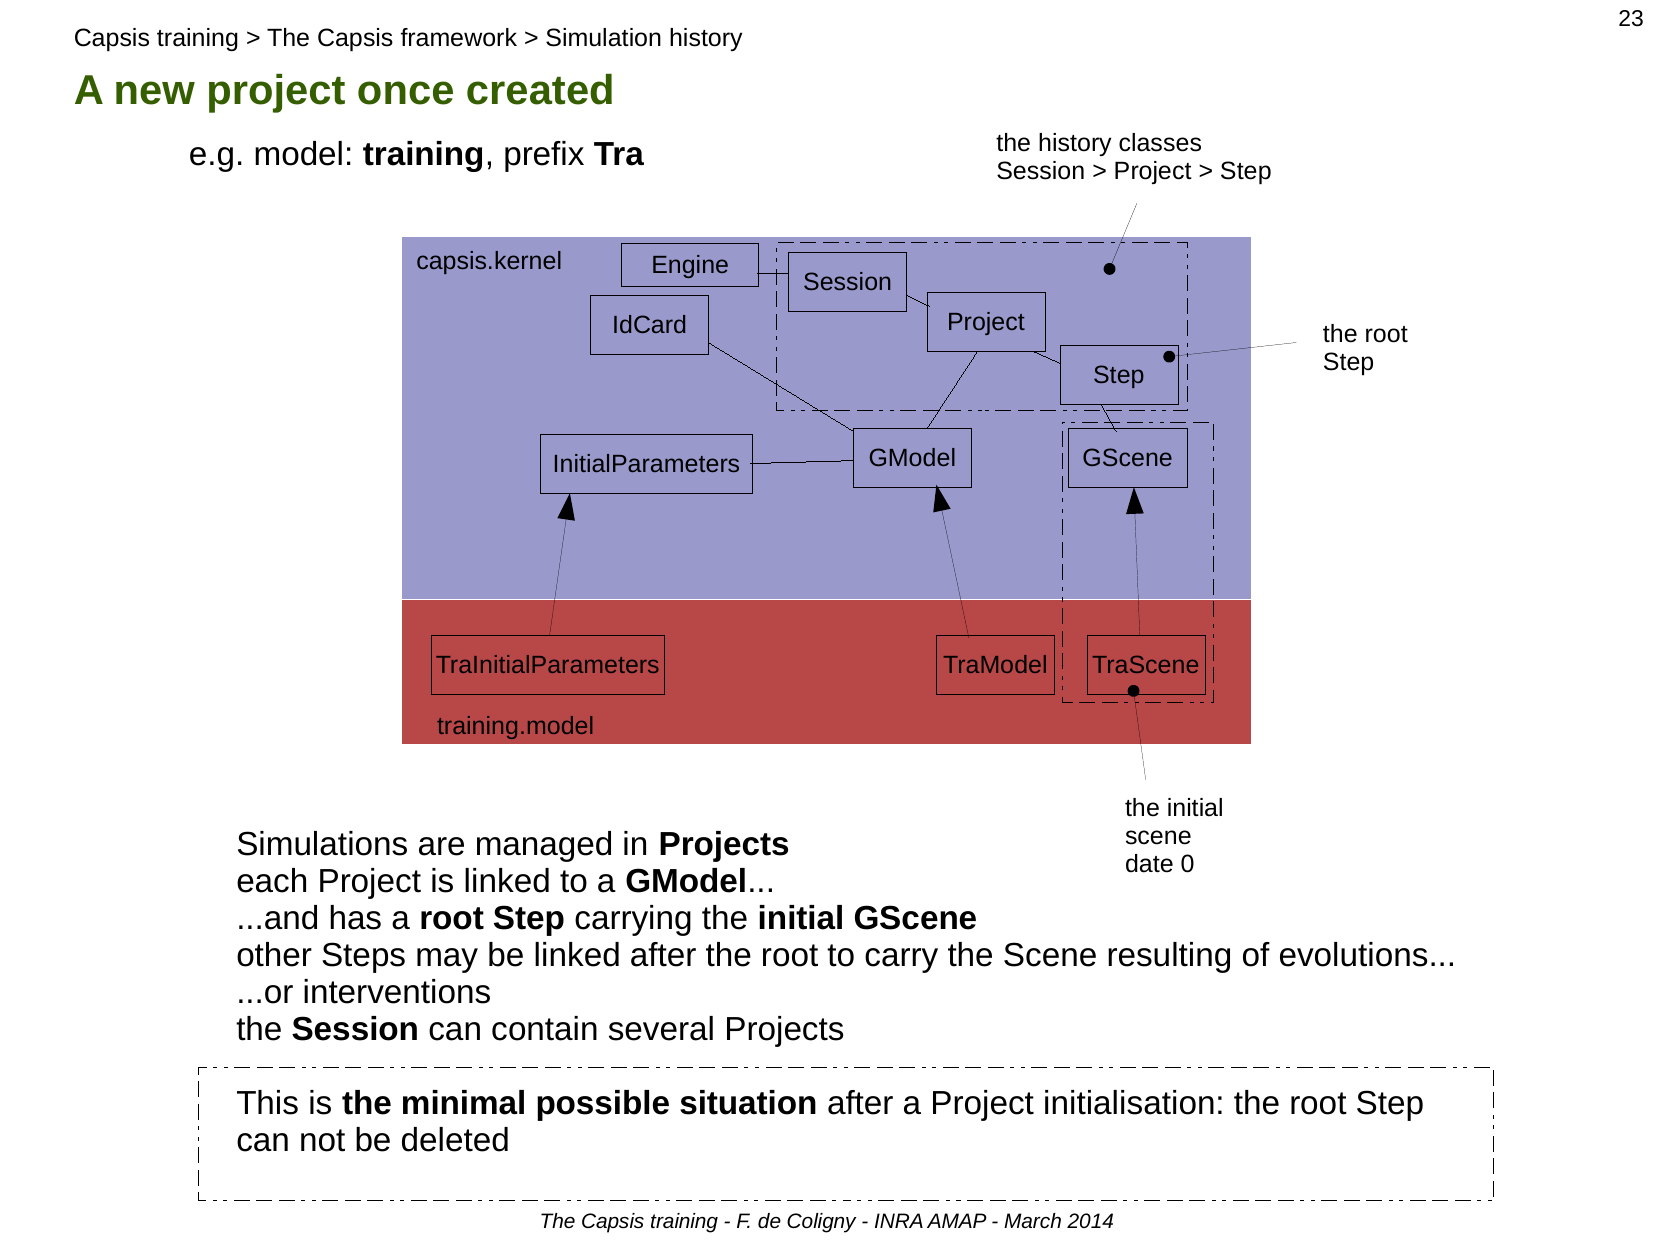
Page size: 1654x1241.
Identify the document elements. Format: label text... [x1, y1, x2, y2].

text_box the root Step [1308, 312, 1471, 384]
text_box the history classes Session > Project > Step [981, 121, 1379, 193]
text_box GModel [853, 428, 972, 488]
text_box [401, 236, 1252, 745]
text_box TraInitialParameters [431, 635, 665, 695]
text_box A new project once created [59, 59, 1016, 121]
text_box capsis.kernel [401, 239, 733, 283]
text_box InitialParameters [540, 434, 753, 494]
text_box IdCard [590, 295, 709, 355]
text_box training.model [422, 704, 759, 748]
text_box Step [1060, 345, 1179, 405]
text_box The Capsis training - F. de Coligny - INRA AMAP - March 2014 [0, 1201, 1654, 1241]
text_box Session [788, 252, 907, 312]
text_box the initial scene date 0 [1110, 786, 1291, 886]
text_box Capsis training > The Capsis framework > Simulation history [59, 16, 1004, 59]
text_box Simulations are managed in Projects each Project is linked to a GModel... ...and has a root Step carrying the initial GScene other Steps may be linked after the root to carry the Scene resulting of evolutions... ...or interventions the Session can contain several Projects This is the minimal possible situation after a Project initialisation: the root Step can not be deleted [221, 817, 1501, 1171]
text_box TraScene [1087, 635, 1206, 695]
text_box e.g. model: training, prefix Tra [174, 128, 774, 181]
text_box GScene [1068, 428, 1188, 488]
text_box Engine [621, 243, 759, 287]
text_box TraModel [936, 635, 1055, 695]
text_box Project [927, 292, 1046, 352]
